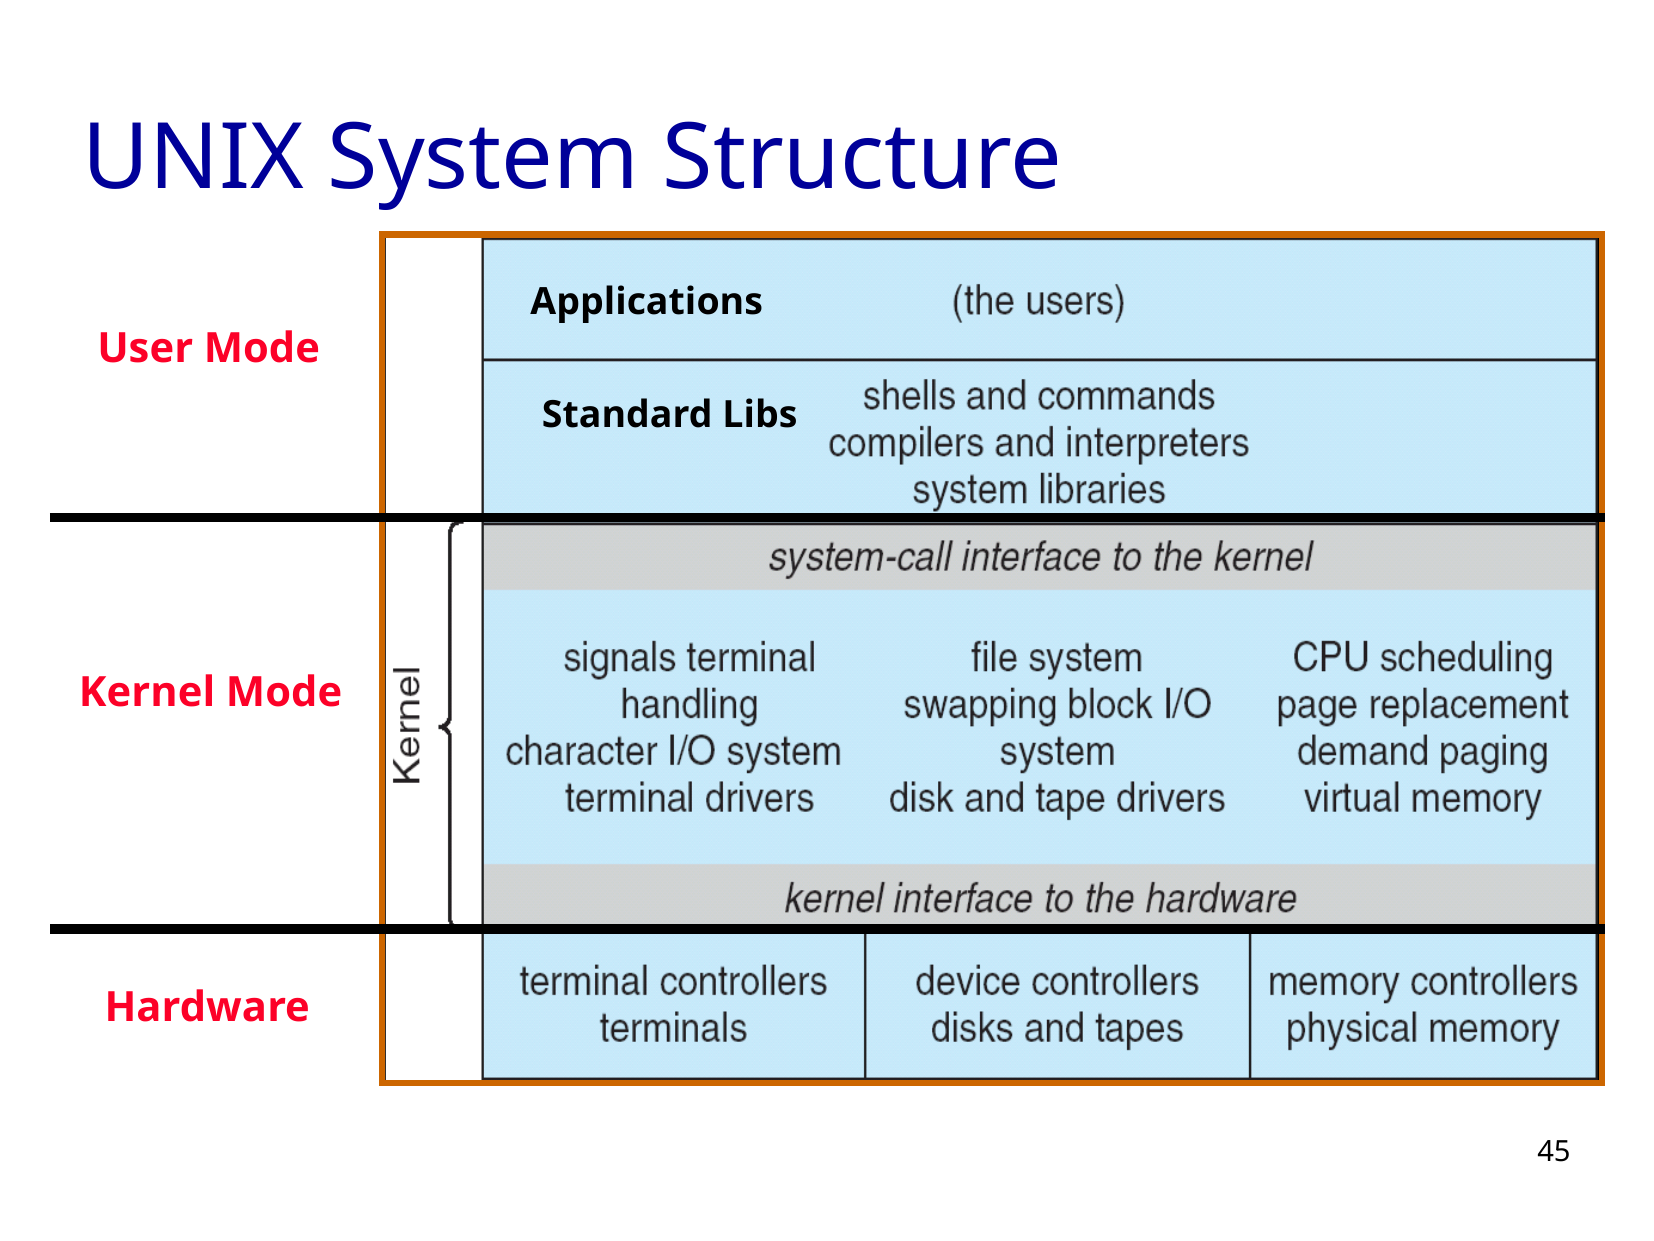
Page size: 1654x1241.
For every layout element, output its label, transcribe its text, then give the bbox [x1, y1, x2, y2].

picture [385, 522, 1600, 924]
title UNIX System Structure [82, 49, 1571, 257]
text_box Kernel Mode [63, 656, 358, 722]
text_box Hardware [89, 971, 326, 1037]
picture [385, 934, 1600, 1081]
text_box Standard Libs [526, 382, 813, 443]
picture [385, 237, 1600, 513]
text_box User Mode [82, 312, 336, 378]
text_box Applications [515, 269, 779, 330]
